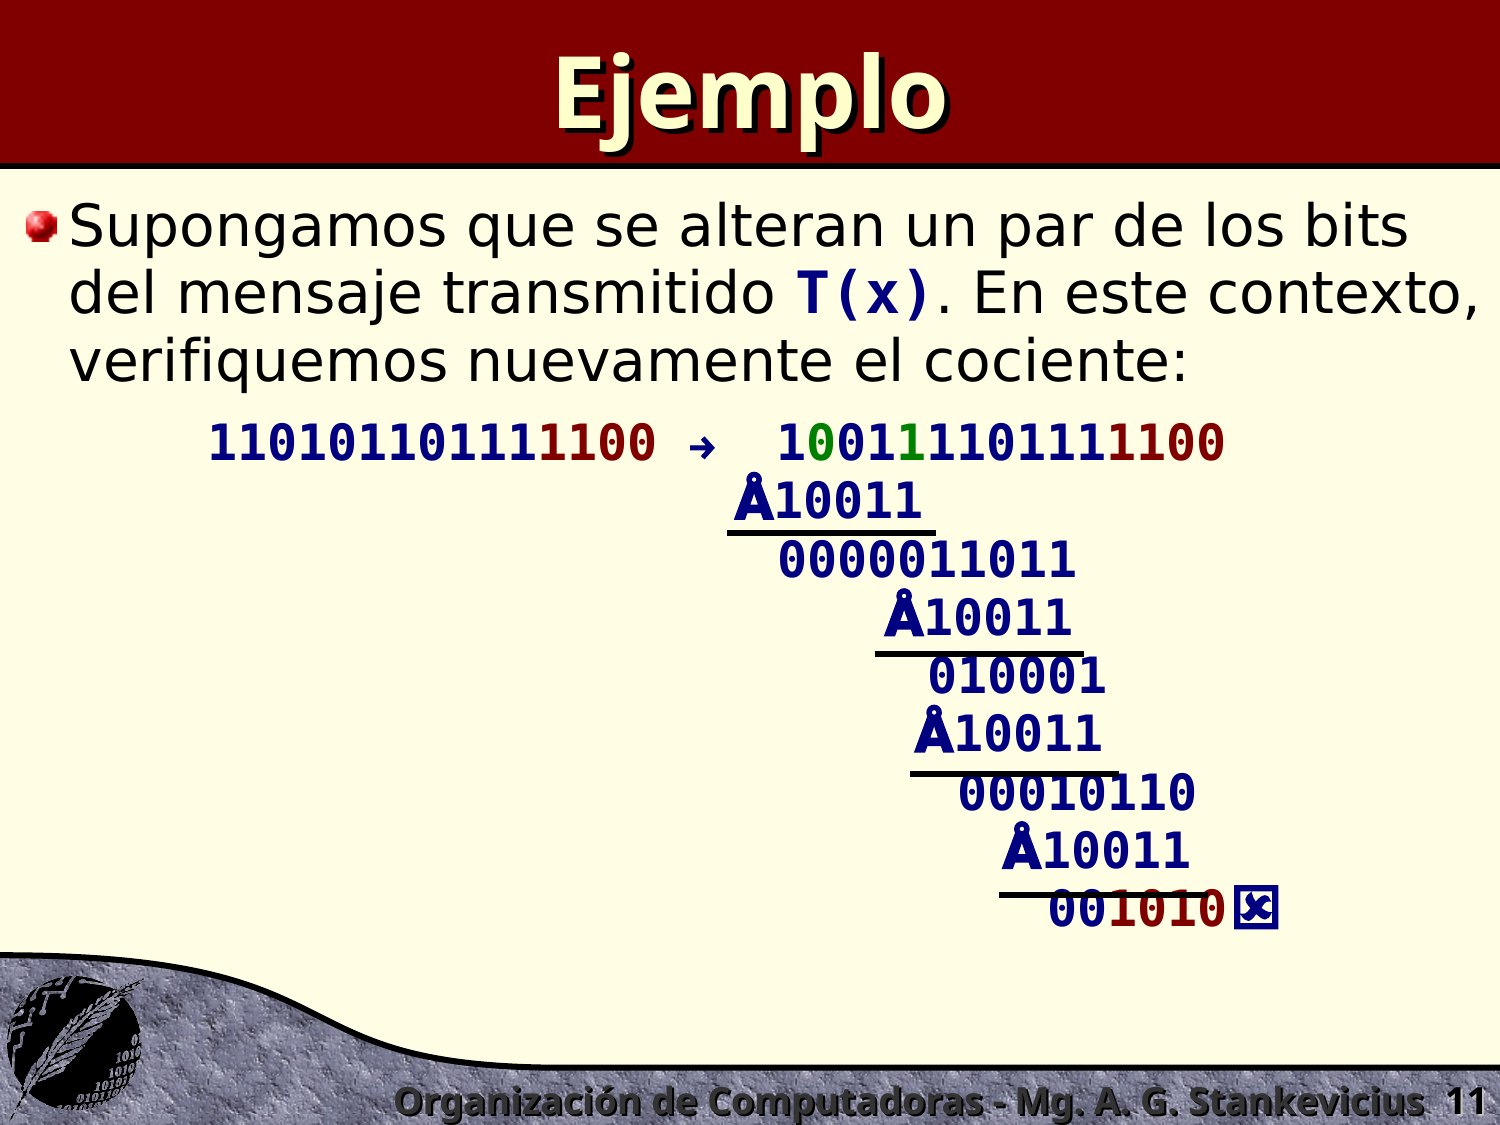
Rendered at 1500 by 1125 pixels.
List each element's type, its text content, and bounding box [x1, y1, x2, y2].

text_box 110101101111100 → 100111101111100 Å10011 0000011011 Å10011 010001 Å10011 00010110 Å10011 001010 [192, 406, 1244, 974]
list Supongamos que se alteran un par de los bits del mensaje transmitido T(x). En este contexto, verifiquemos nuevamente el cociente: [11, 192, 1486, 935]
picture [0, 959, 1500, 1125]
text_box ☒ [1215, 880, 1300, 968]
picture [448, 1100, 455, 1110]
picture [802, 1100, 806, 1110]
picture [1058, 1100, 1065, 1110]
title Ejemplo [15, 5, 1485, 160]
